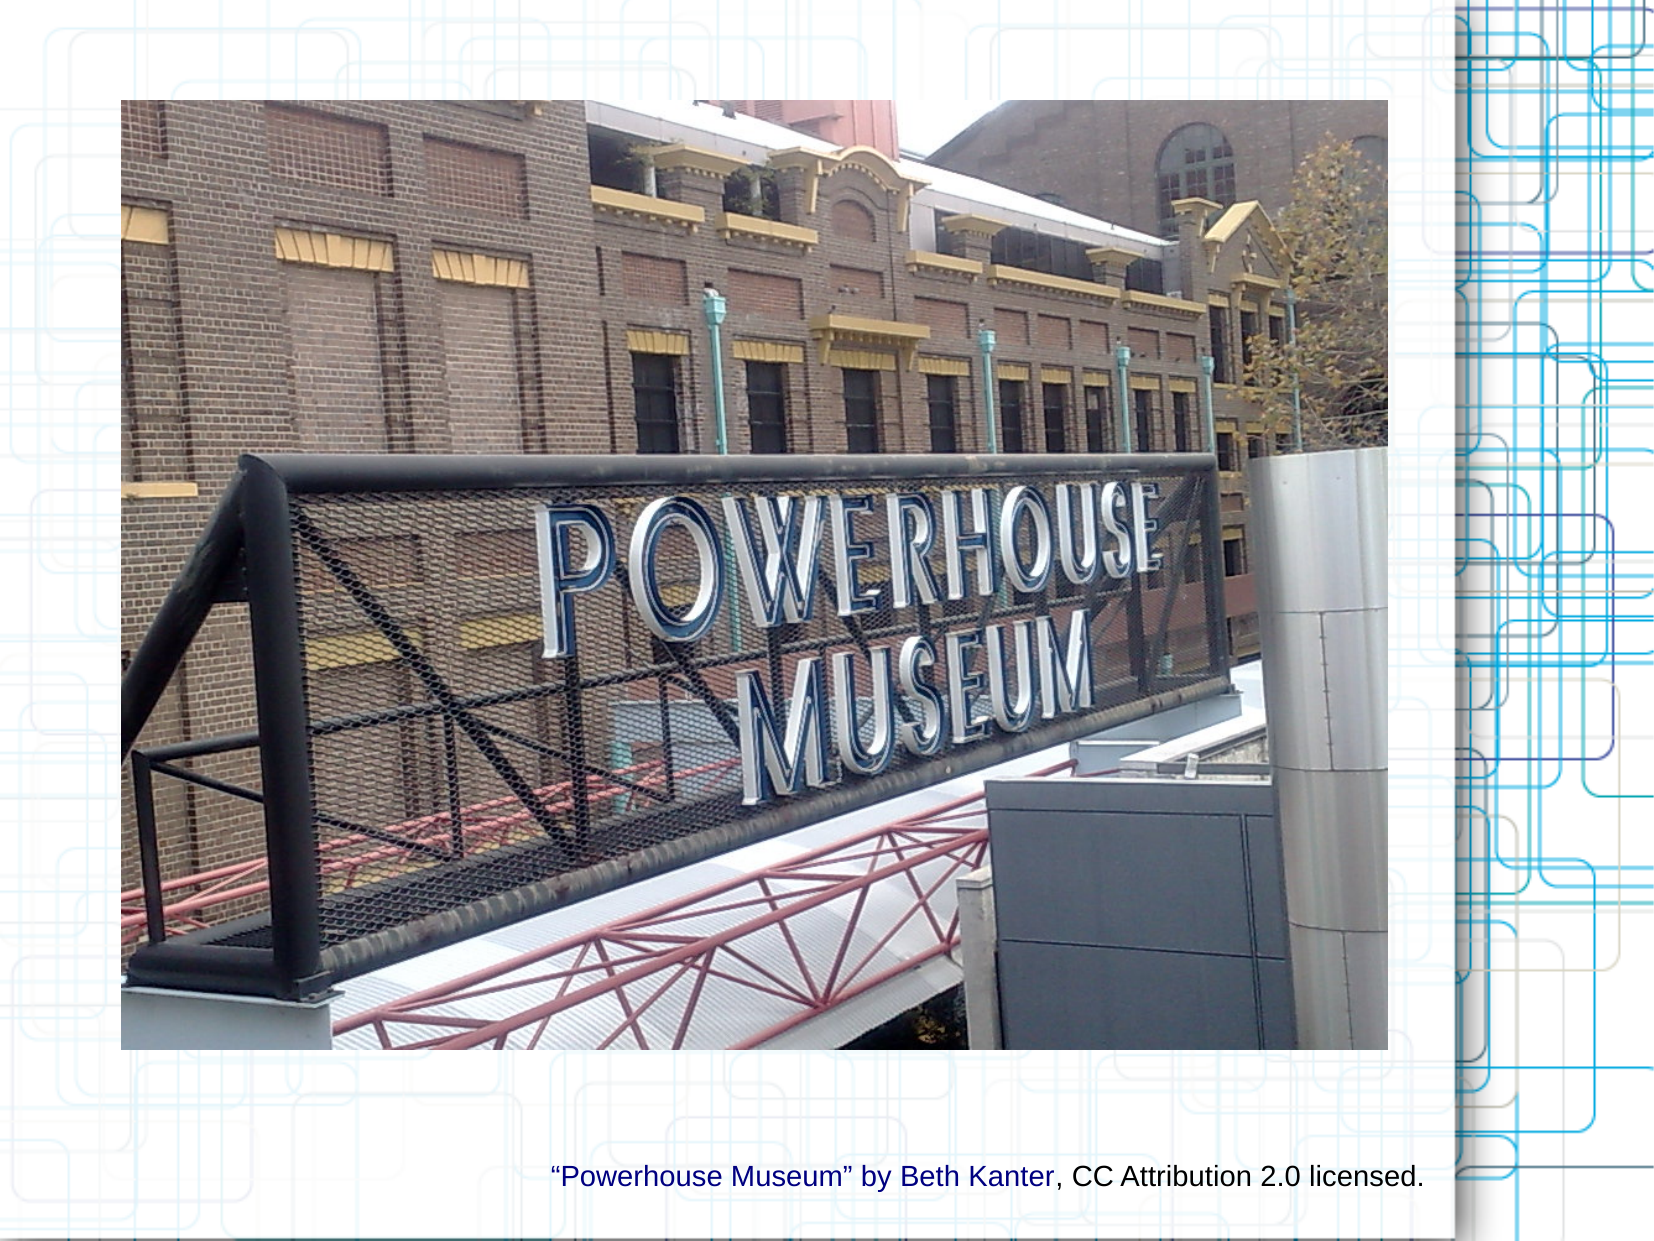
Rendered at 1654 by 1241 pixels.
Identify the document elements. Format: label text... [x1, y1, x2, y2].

picture [0, 0, 1654, 1241]
text_box “Powerhouse Museum” by Beth Kanter, CC Attribution 2.0 licensed. [536, 1152, 1442, 1201]
